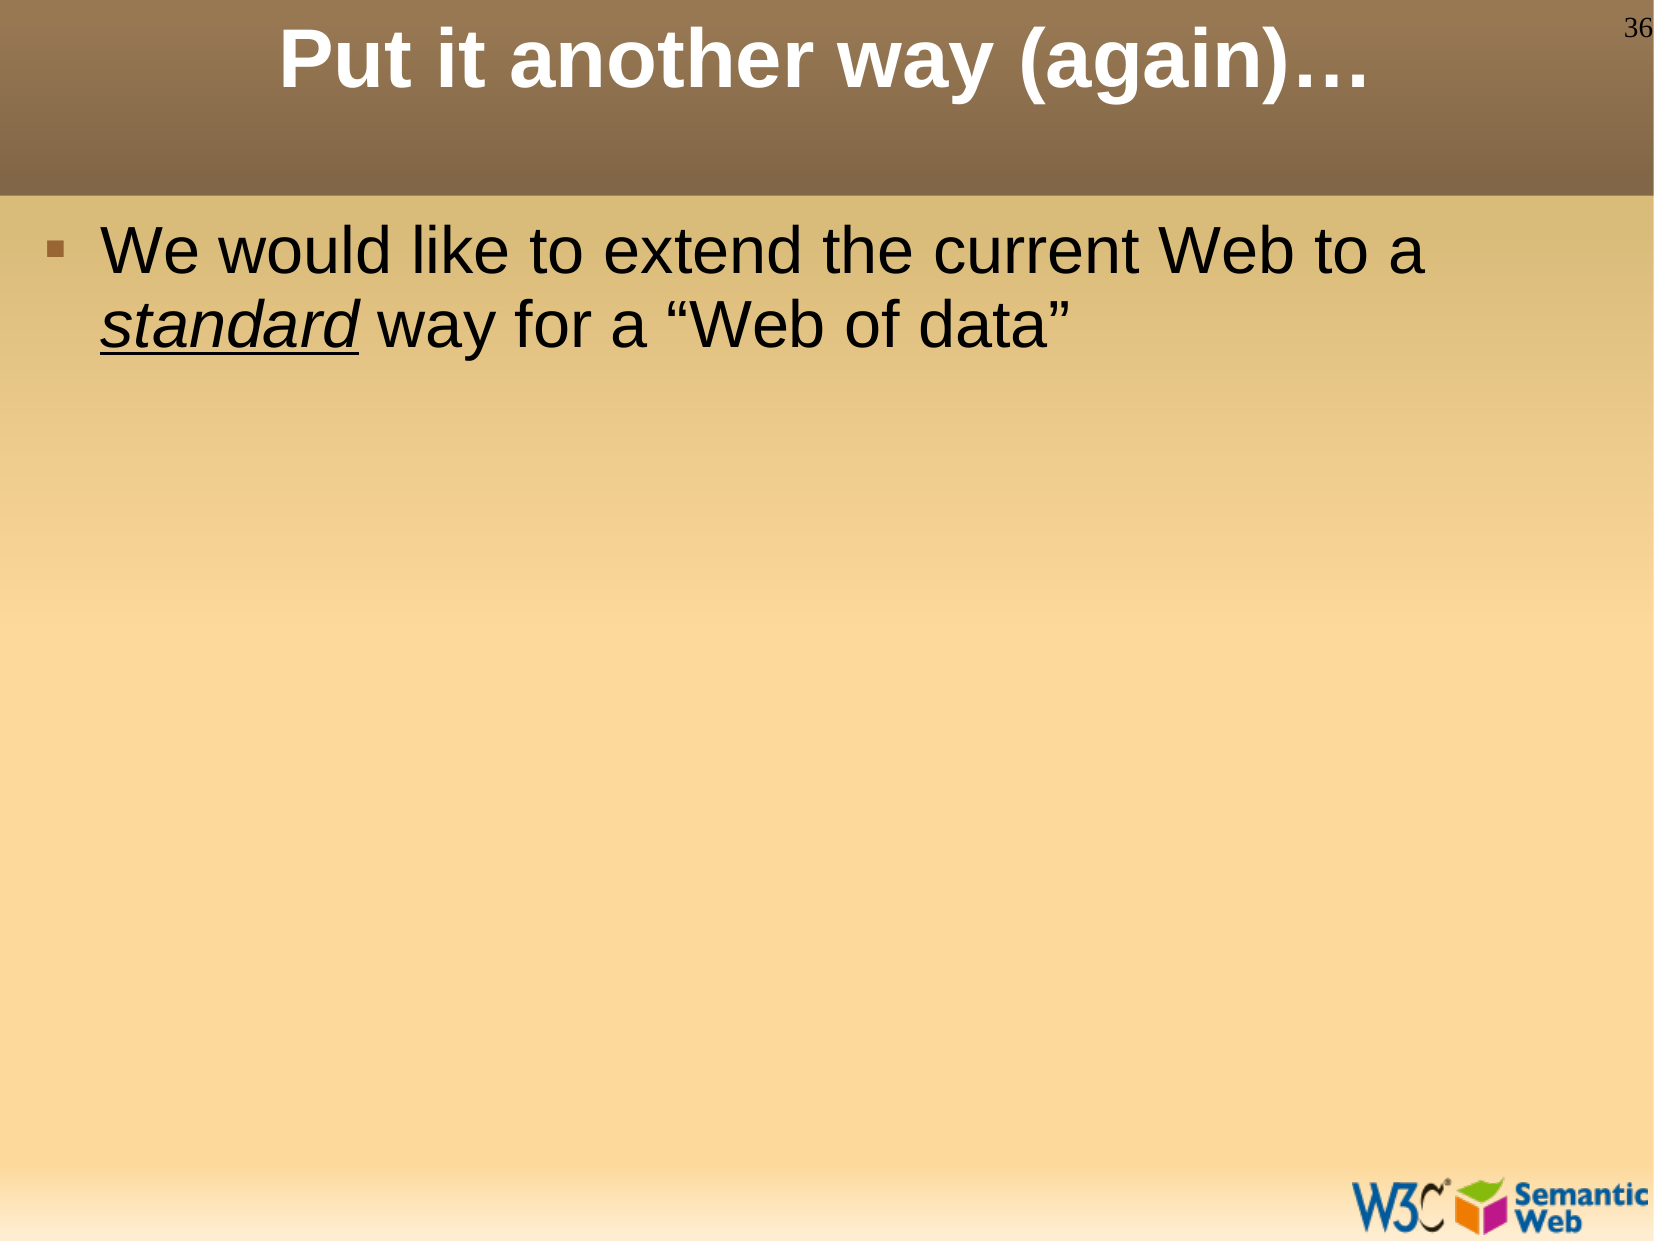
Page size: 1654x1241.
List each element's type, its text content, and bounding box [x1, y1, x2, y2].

title Put it another way (again)… [0, 0, 1654, 119]
list We would like to extend the current Web to a standard way for a “Web of data” [29, 212, 1624, 1140]
picture [0, 119, 1654, 1241]
